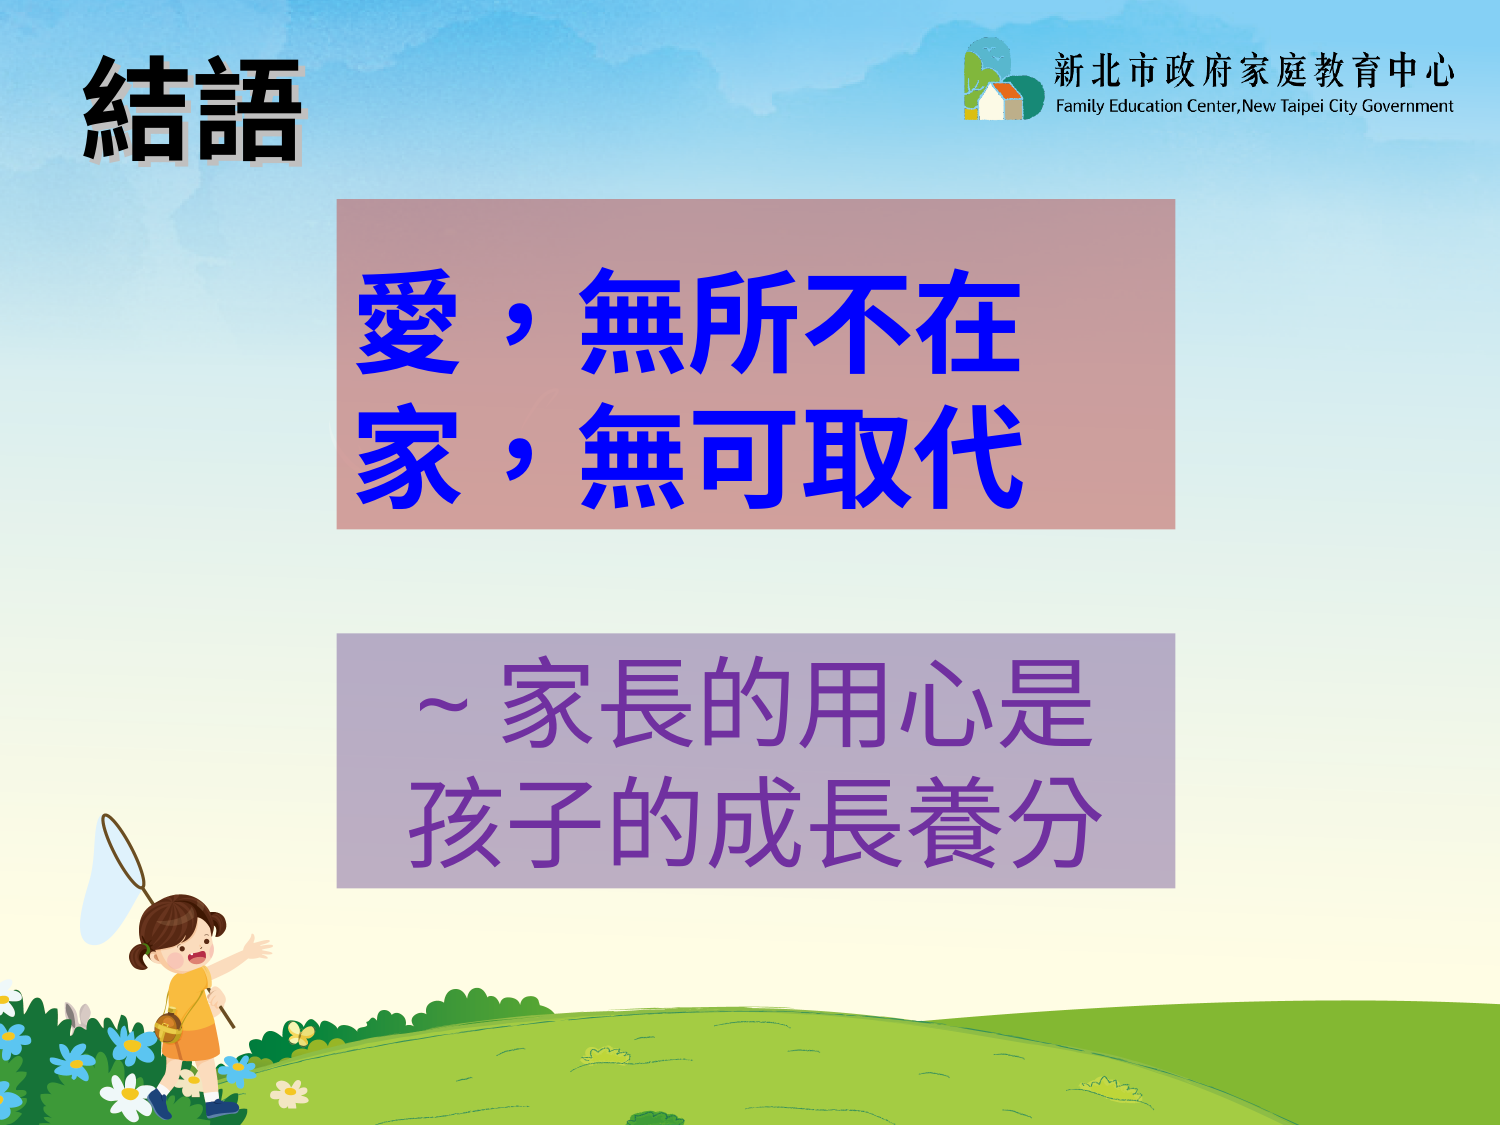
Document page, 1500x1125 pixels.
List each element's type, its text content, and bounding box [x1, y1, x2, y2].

text_box ~家長的用心是 孩子的成長養分 [337, 633, 1175, 888]
text_box 結語 [64, 30, 323, 183]
text_box 愛，無所不在 家，無可取代 [337, 199, 1175, 529]
